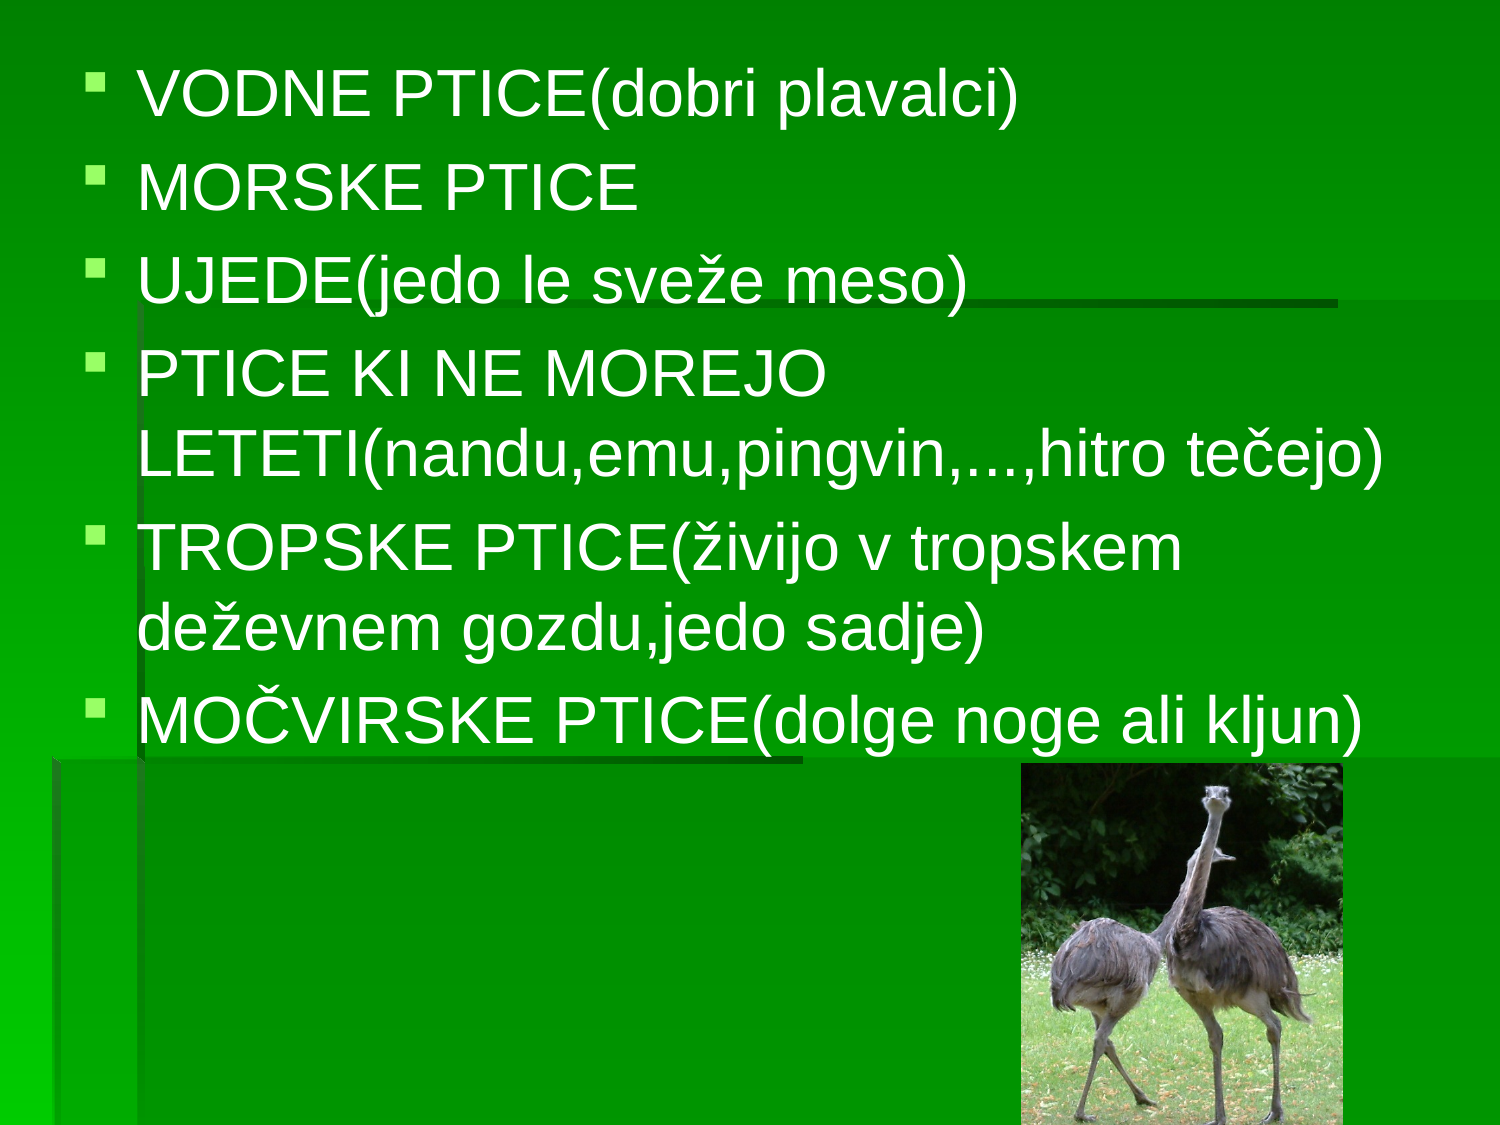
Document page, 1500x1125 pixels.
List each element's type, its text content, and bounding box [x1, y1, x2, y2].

picture [1021, 763, 1343, 1125]
list VODNE PTICE(dobri plavalci) MORSKE PTICE UJEDE(jedo le sveže meso) PTICE KI NE MOREJO LETETI(nandu,emu,pingvin,...,hitro tečejo) TROPSKE PTICE(živijo v tropskem deževnem gozdu,jedo sadje) MOČVIRSKE PTICE(dolge noge ali kljun) [64, 42, 1424, 1005]
